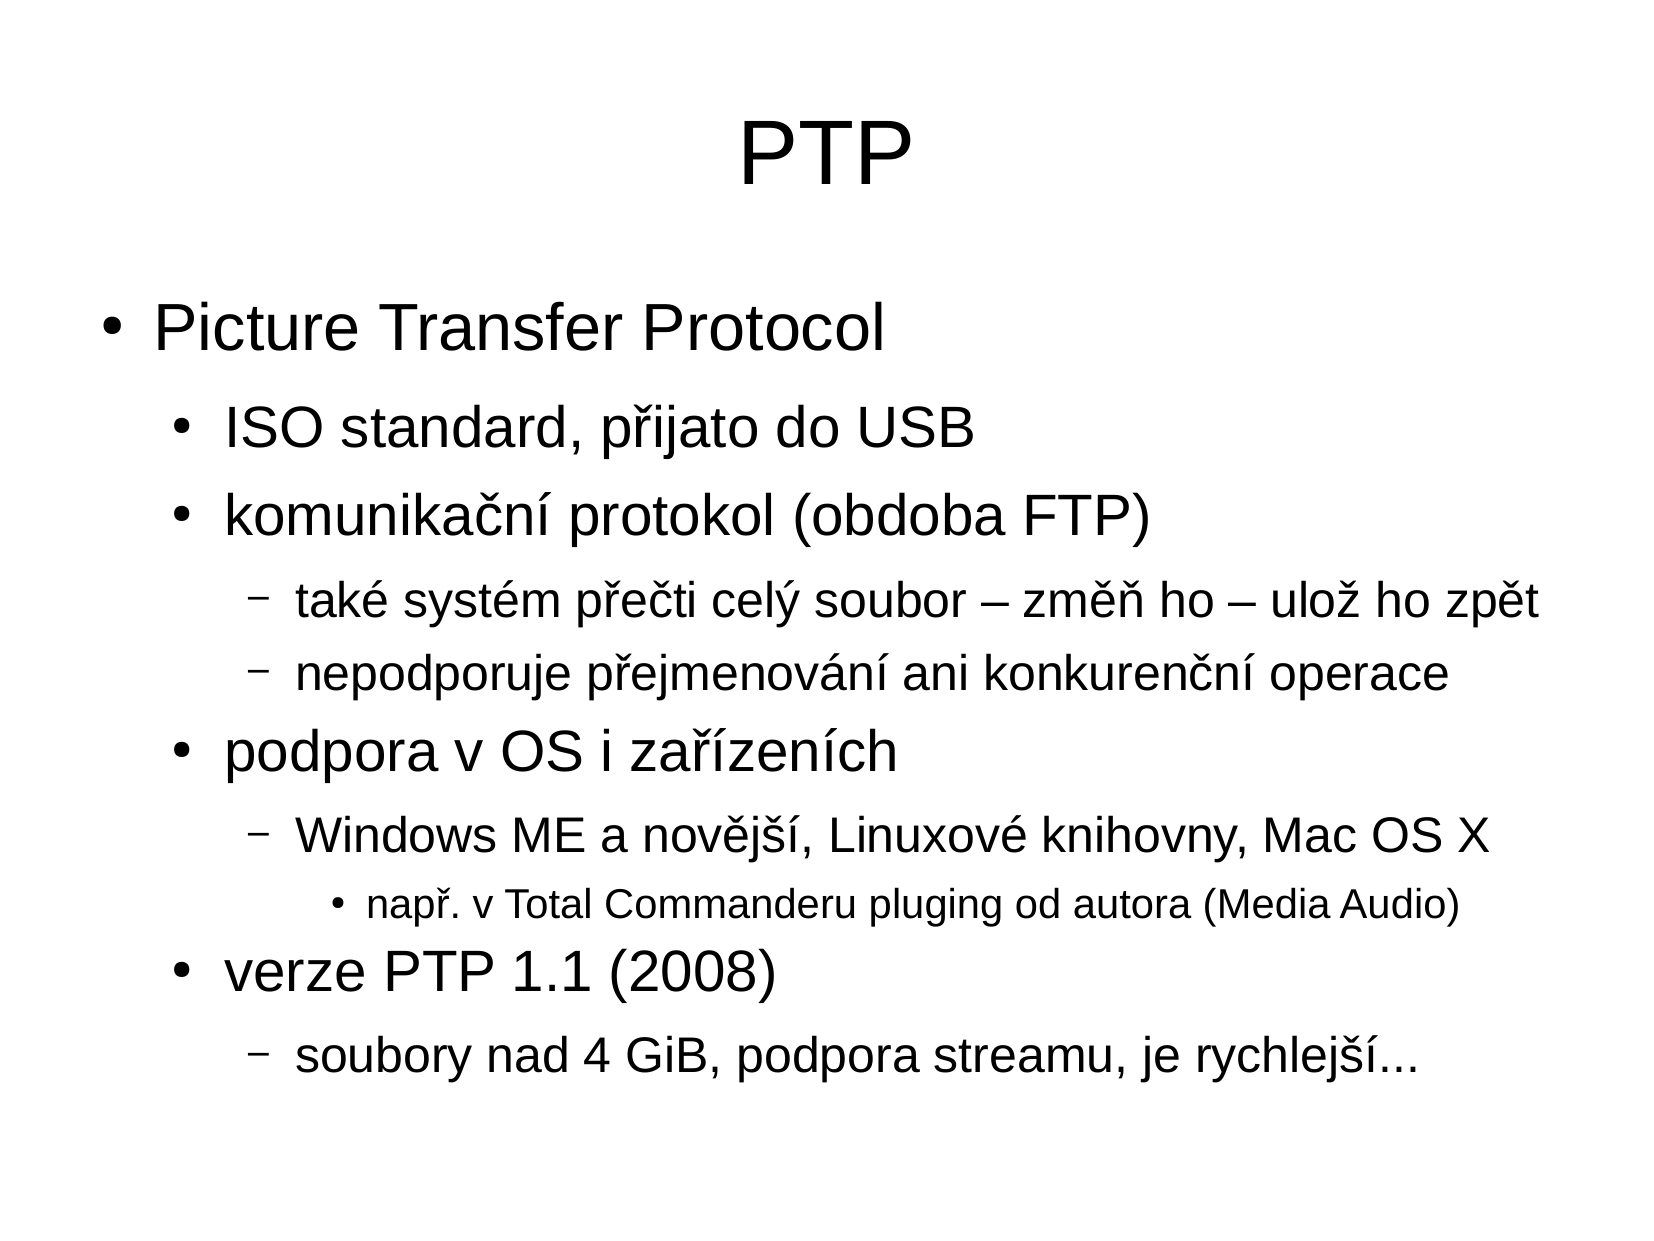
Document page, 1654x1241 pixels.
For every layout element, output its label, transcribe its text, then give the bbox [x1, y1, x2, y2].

title PTP [82, 49, 1571, 257]
list Picture Transfer Protocol ISO standard, přijato do USB komunikační protokol (obdoba FTP) také systém přečti celý soubor – změň ho – ulož ho zpět nepodporuje přejmenování ani konkurenční operace podpora v OS i zařízeních Windows ME a novější, Linuxové knihovny, Mac OS X např. v Total Commanderu pluging od autora (Media Audio) verze PTP 1.1 (2008) soubory nad 4 GiB, podpora streamu, je rychlejší... [82, 290, 1571, 1182]
